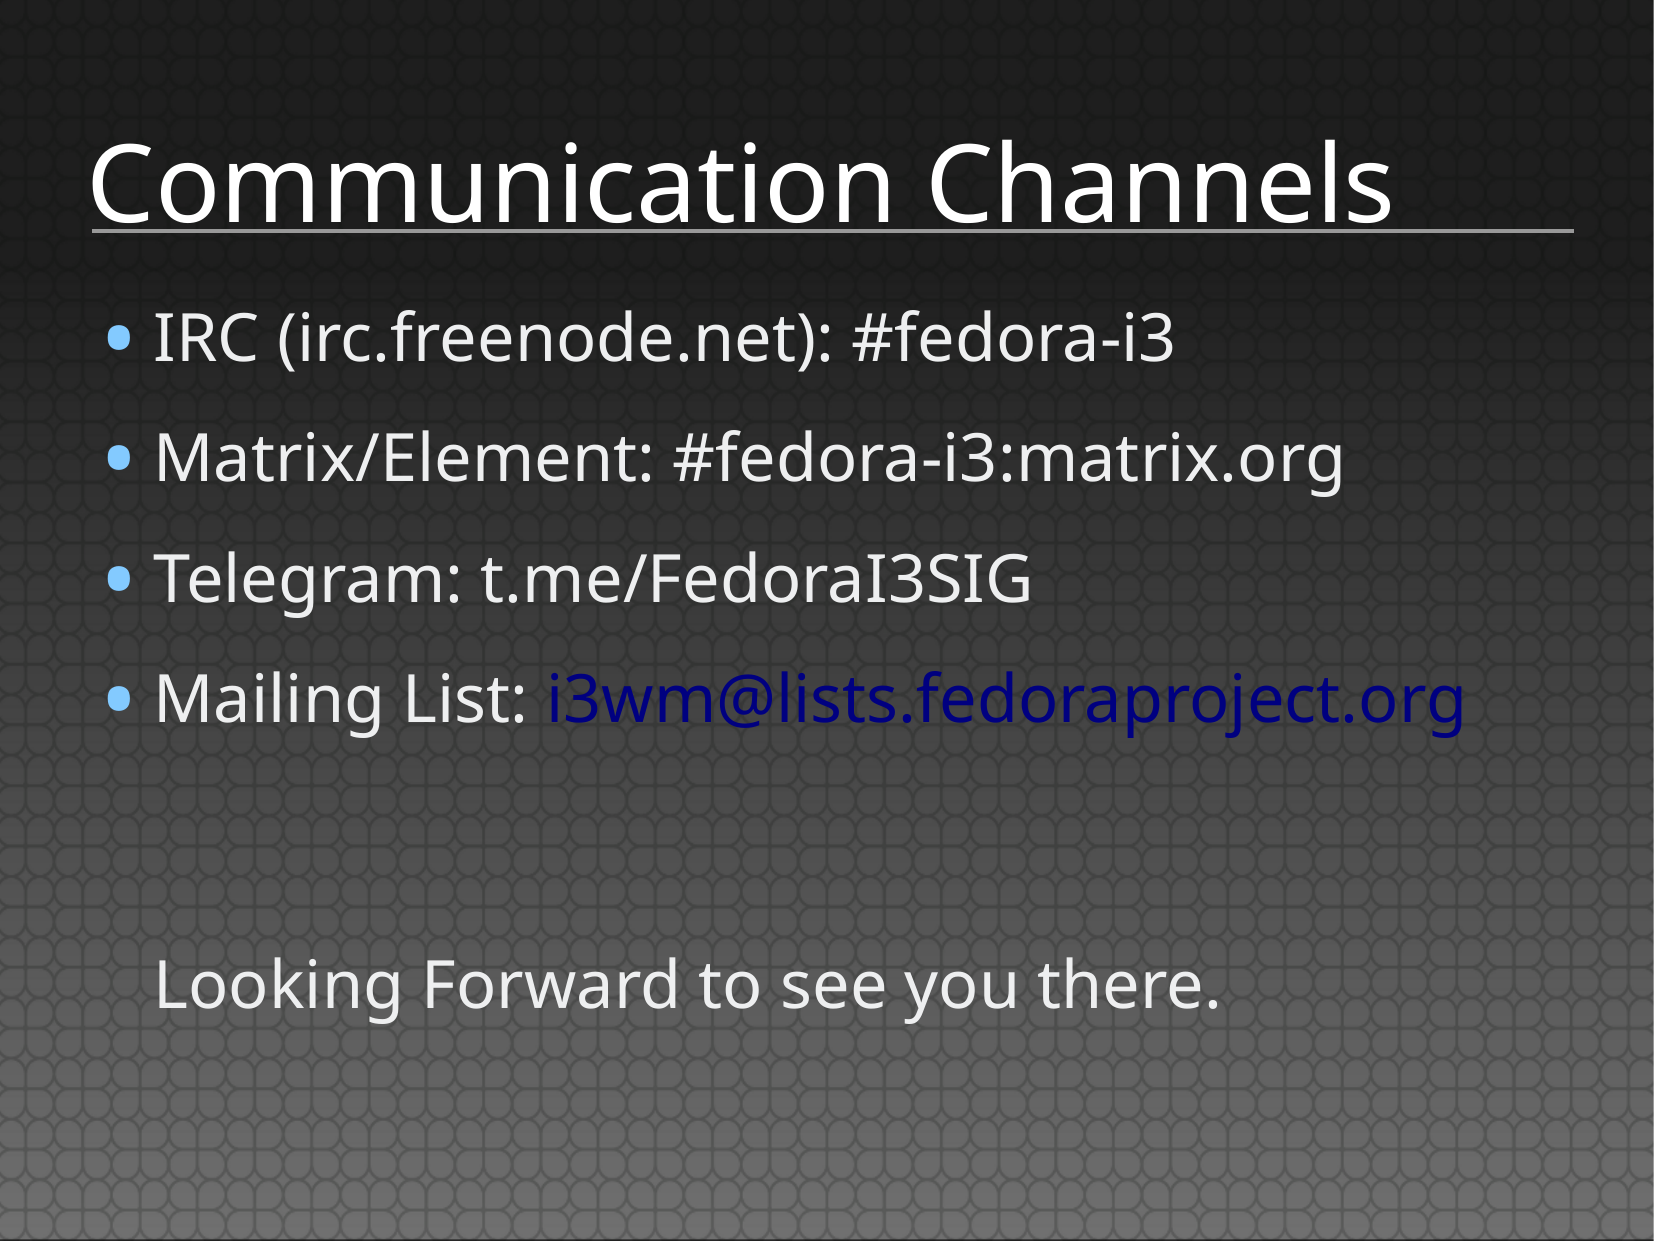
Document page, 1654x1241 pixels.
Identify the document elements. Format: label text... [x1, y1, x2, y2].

list IRC (irc.freenode.net): #fedora-i3 Matrix/Element: #fedora-i3:matrix.org Telegram: t.me/FedoraI3SIG Mailing List: i3wm@lists.fedoraproject.org Looking Forward to see you there. [82, 290, 1571, 1010]
picture [0, 0, 1654, 1241]
title Communication Channels [86, 112, 1576, 249]
